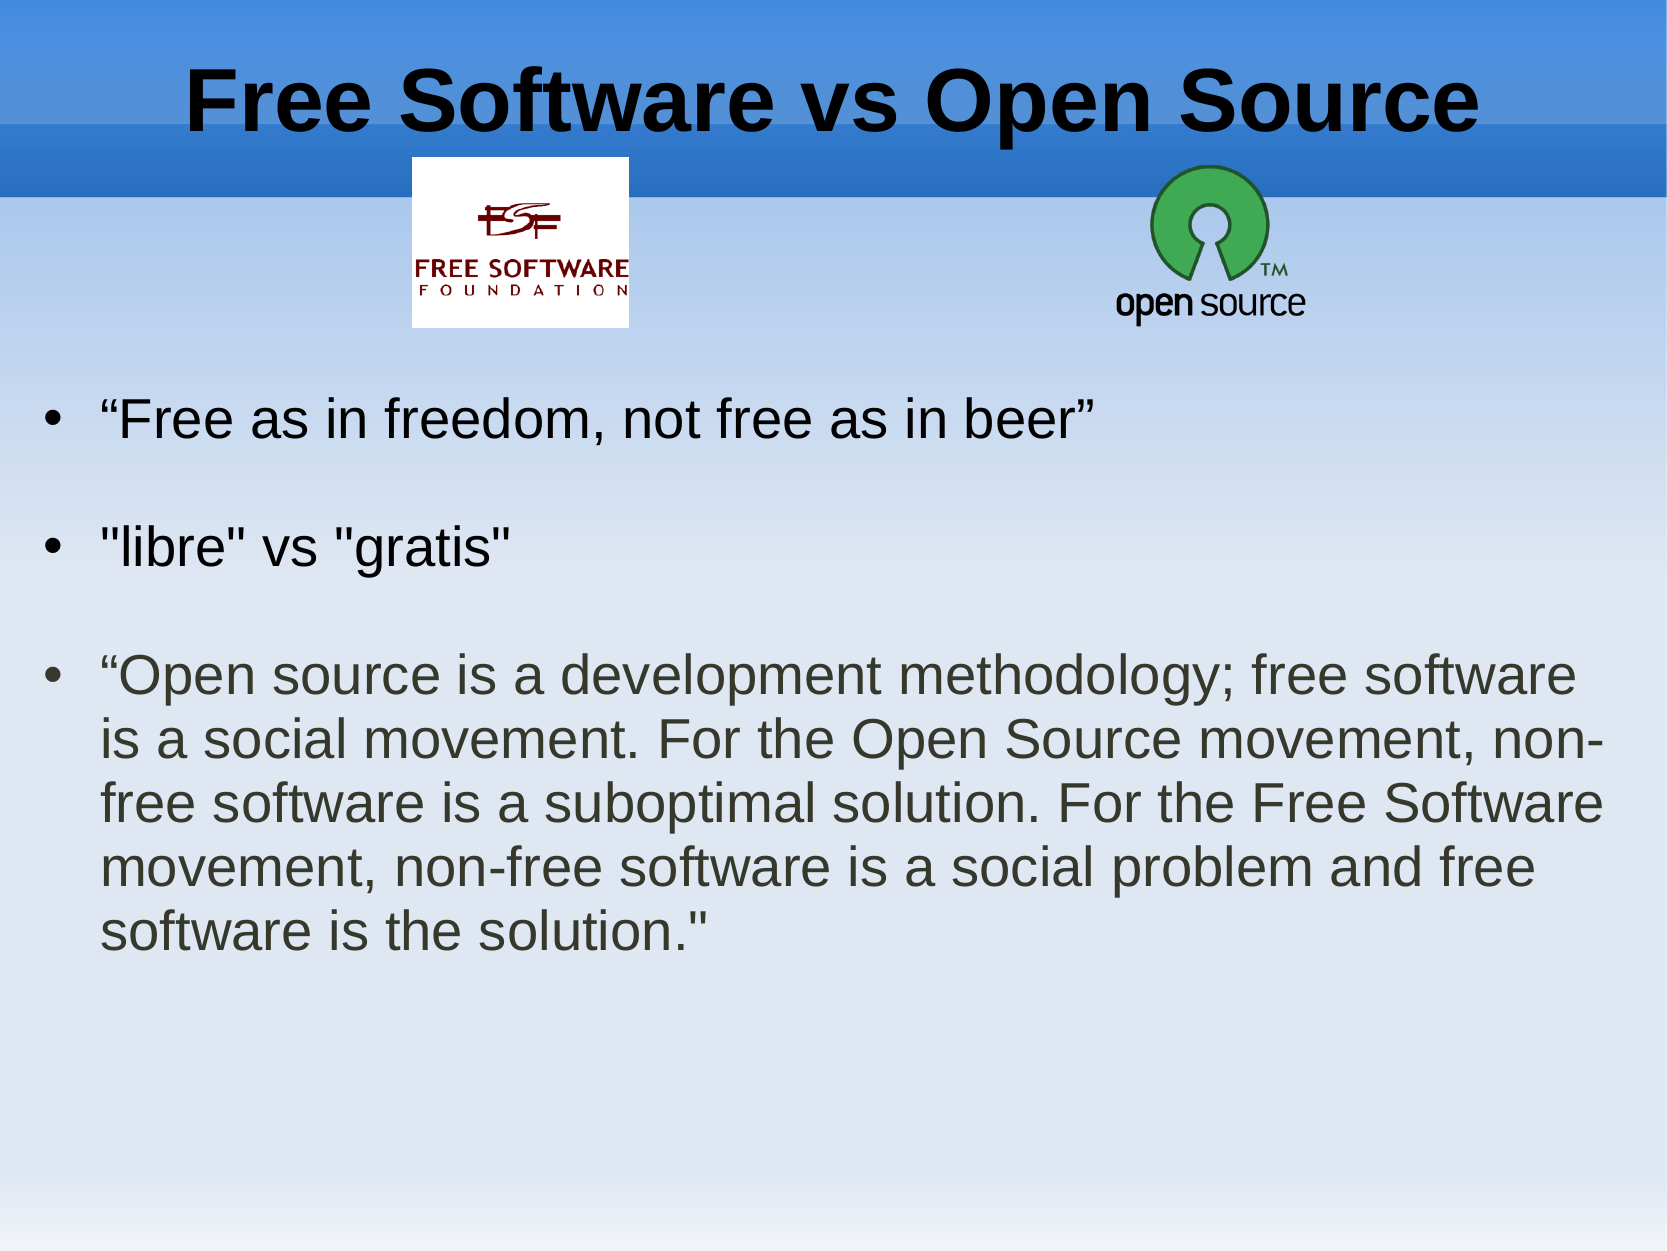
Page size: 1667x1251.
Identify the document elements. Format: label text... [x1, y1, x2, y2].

list “Free as in freedom, not free as in beer” "libre" vs "gratis" “Open source is a development methodology; free software is a social movement. For the Open Source movement, non-free software is a suboptimal solution. For the Free Software movement, non-free software is a social problem and free software is the solution." [25, 386, 1610, 1051]
picture [0, 0, 1667, 1251]
title Free Software vs Open Source [40, 50, 1627, 201]
